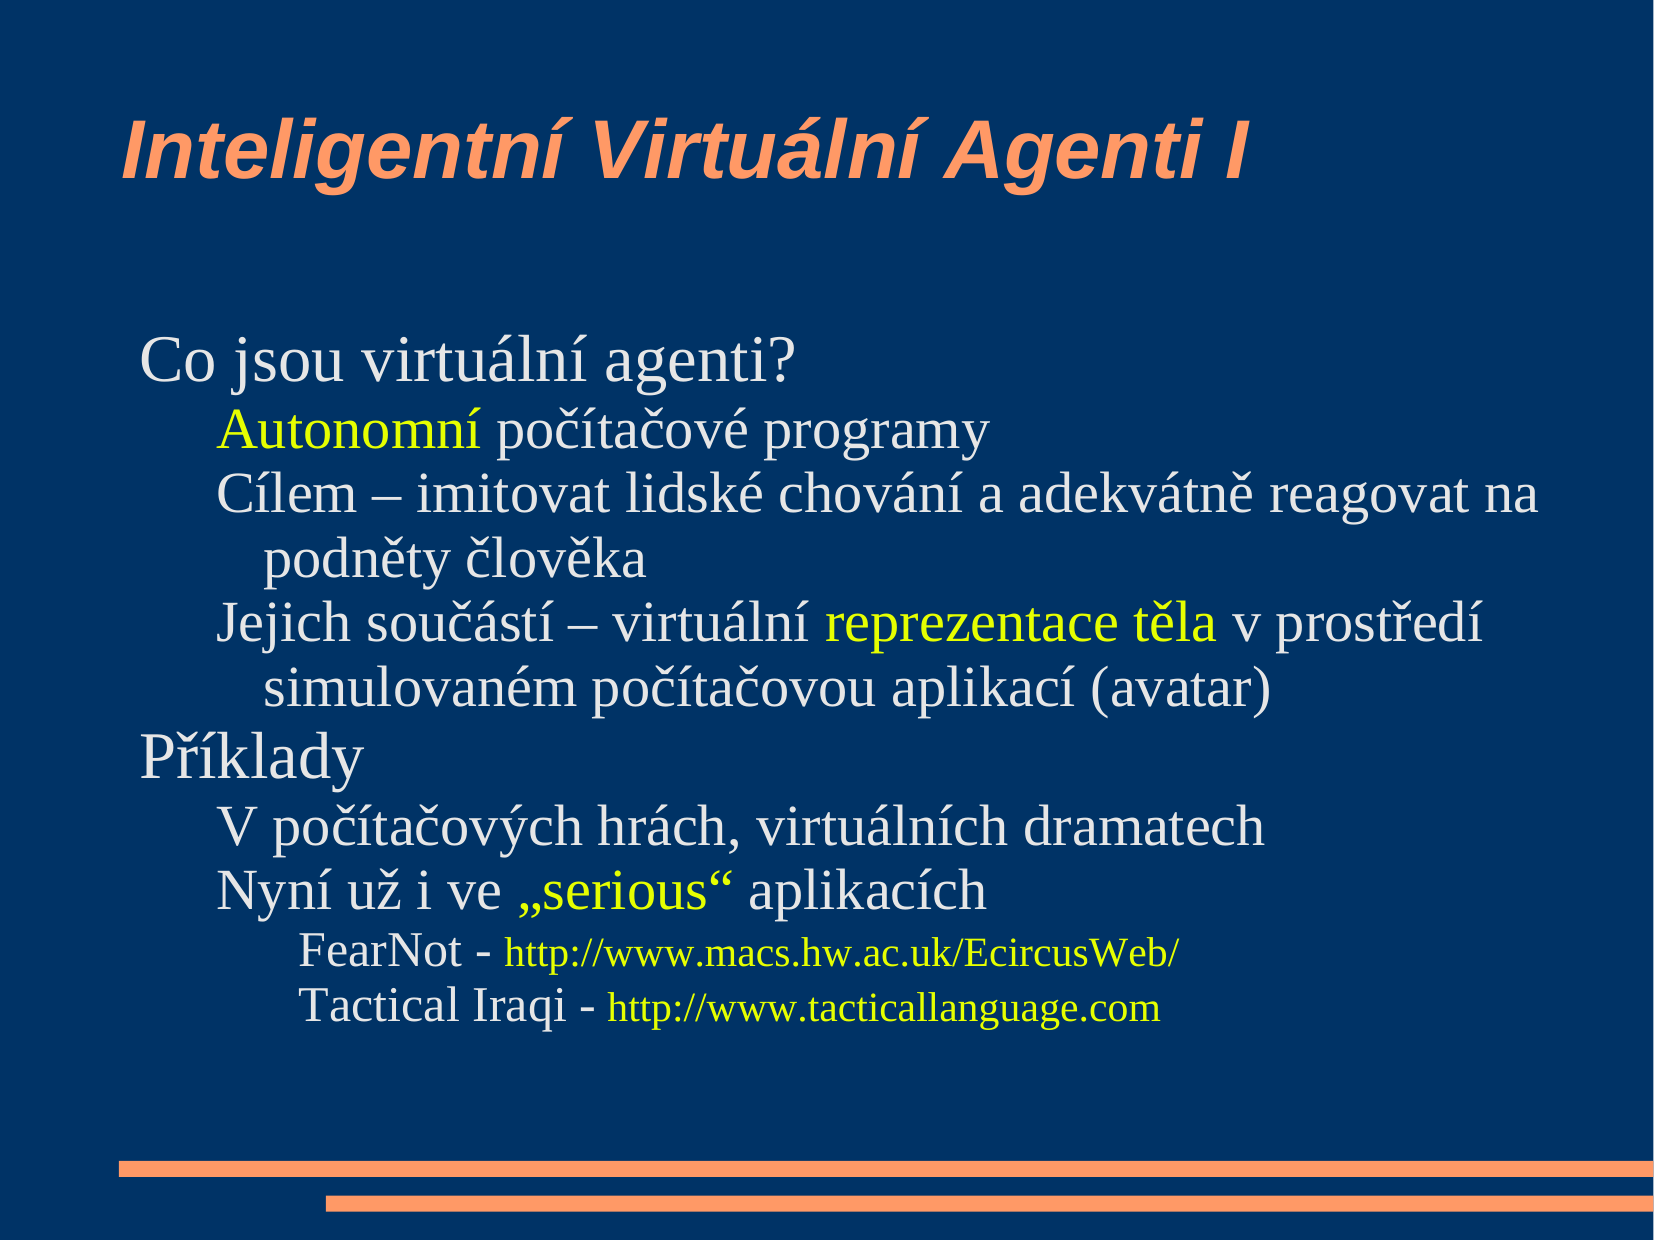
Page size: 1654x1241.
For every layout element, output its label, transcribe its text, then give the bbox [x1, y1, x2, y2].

list Co jsou virtuální agenti? Autonomní počítačové programy Cílem – imitovat lidské chování a adekvátně reagovat na podněty člověka Jejich součástí – virtuální reprezentace těla v prostředí simulovaném počítačovou aplikací (avatar) Příklady V počítačových hrách, virtuálních dramatech Nyní už i ve „serious“ aplikacích FearNot - http://www.macs.hw.ac.uk/EcircusWeb/ Tactical Iraqi - http://www.tacticallanguage.com [121, 322, 1561, 1133]
title Inteligentní Virtuální Agenti I [121, 46, 1534, 254]
